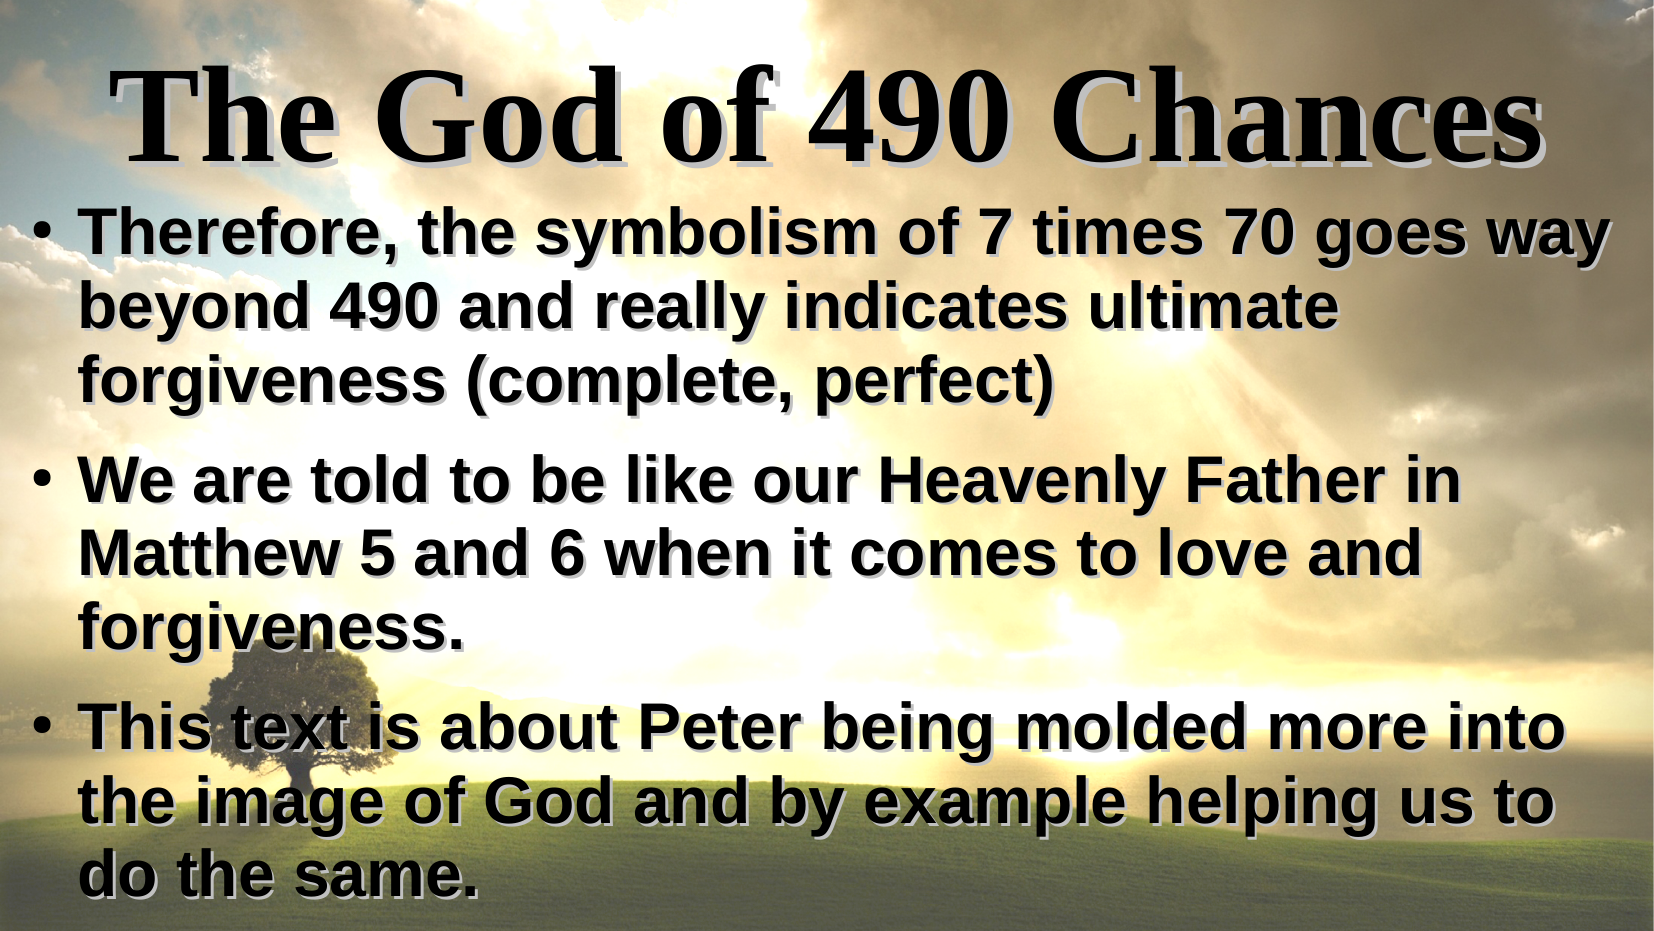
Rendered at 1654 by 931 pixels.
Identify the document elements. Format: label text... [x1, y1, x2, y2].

picture [0, 0, 1654, 931]
list Therefore, the symbolism of 7 times 70 goes way beyond 490 and really indicates ultimate forgiveness (complete, perfect) We are told to be like our Heavenly Father in Matthew 5 and 6 when it comes to love and forgiveness. This text is about Peter being molded more into the image of God and by example helping us to do the same. [15, 195, 1636, 916]
title The God of 490 Chances [82, 37, 1571, 193]
